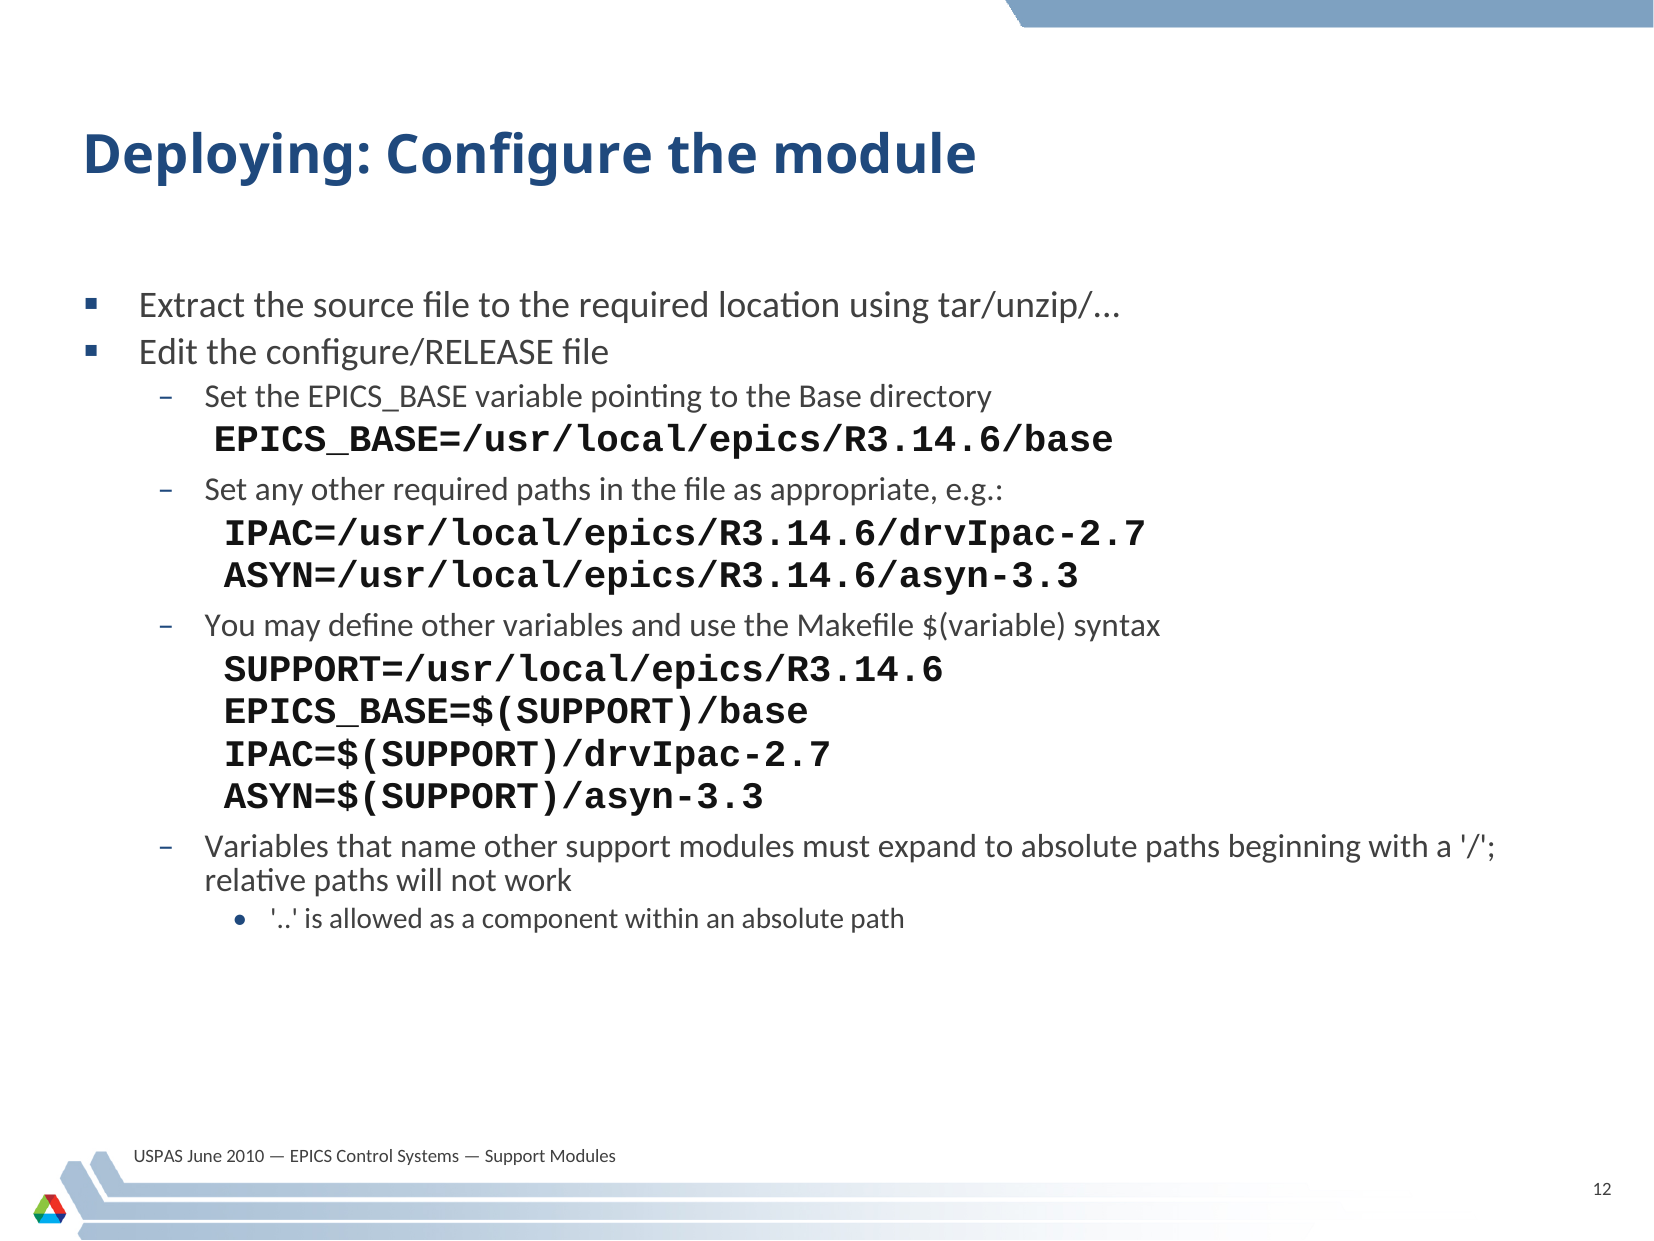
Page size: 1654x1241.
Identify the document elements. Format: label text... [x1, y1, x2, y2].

picture [0, 1143, 1654, 1240]
title Deploying: Configure the module [82, 49, 1571, 257]
list Extract the source file to the required location using tar/unzip/... Edit the configure/RELEASE file Set the EPICS_BASE variable pointing to the Base directory EPICS_BASE=/usr/local/epics/R3.14.6/base Set any other required paths in the file as appropriate, e.g.: IPAC=/usr/local/epics/R3.14.6/drvIpac-2.7 ASYN=/usr/local/epics/R3.14.6/asyn-3.3 You may define other variables and use the Makefile $(variable) syntax SUPPORT=/usr/local/epics/R3.14.6 EPICS_BASE=$(SUPPORT)/base IPAC=$(SUPPORT)/drvIpac-2.7 ASYN=$(SUPPORT)/asyn-3.3 Variables that name other support modules must expand to absolute paths beginning with a '/'; relative paths will not work '..' is allowed as a component within an absolute path [82, 289, 1571, 986]
picture [0, 0, 1654, 29]
